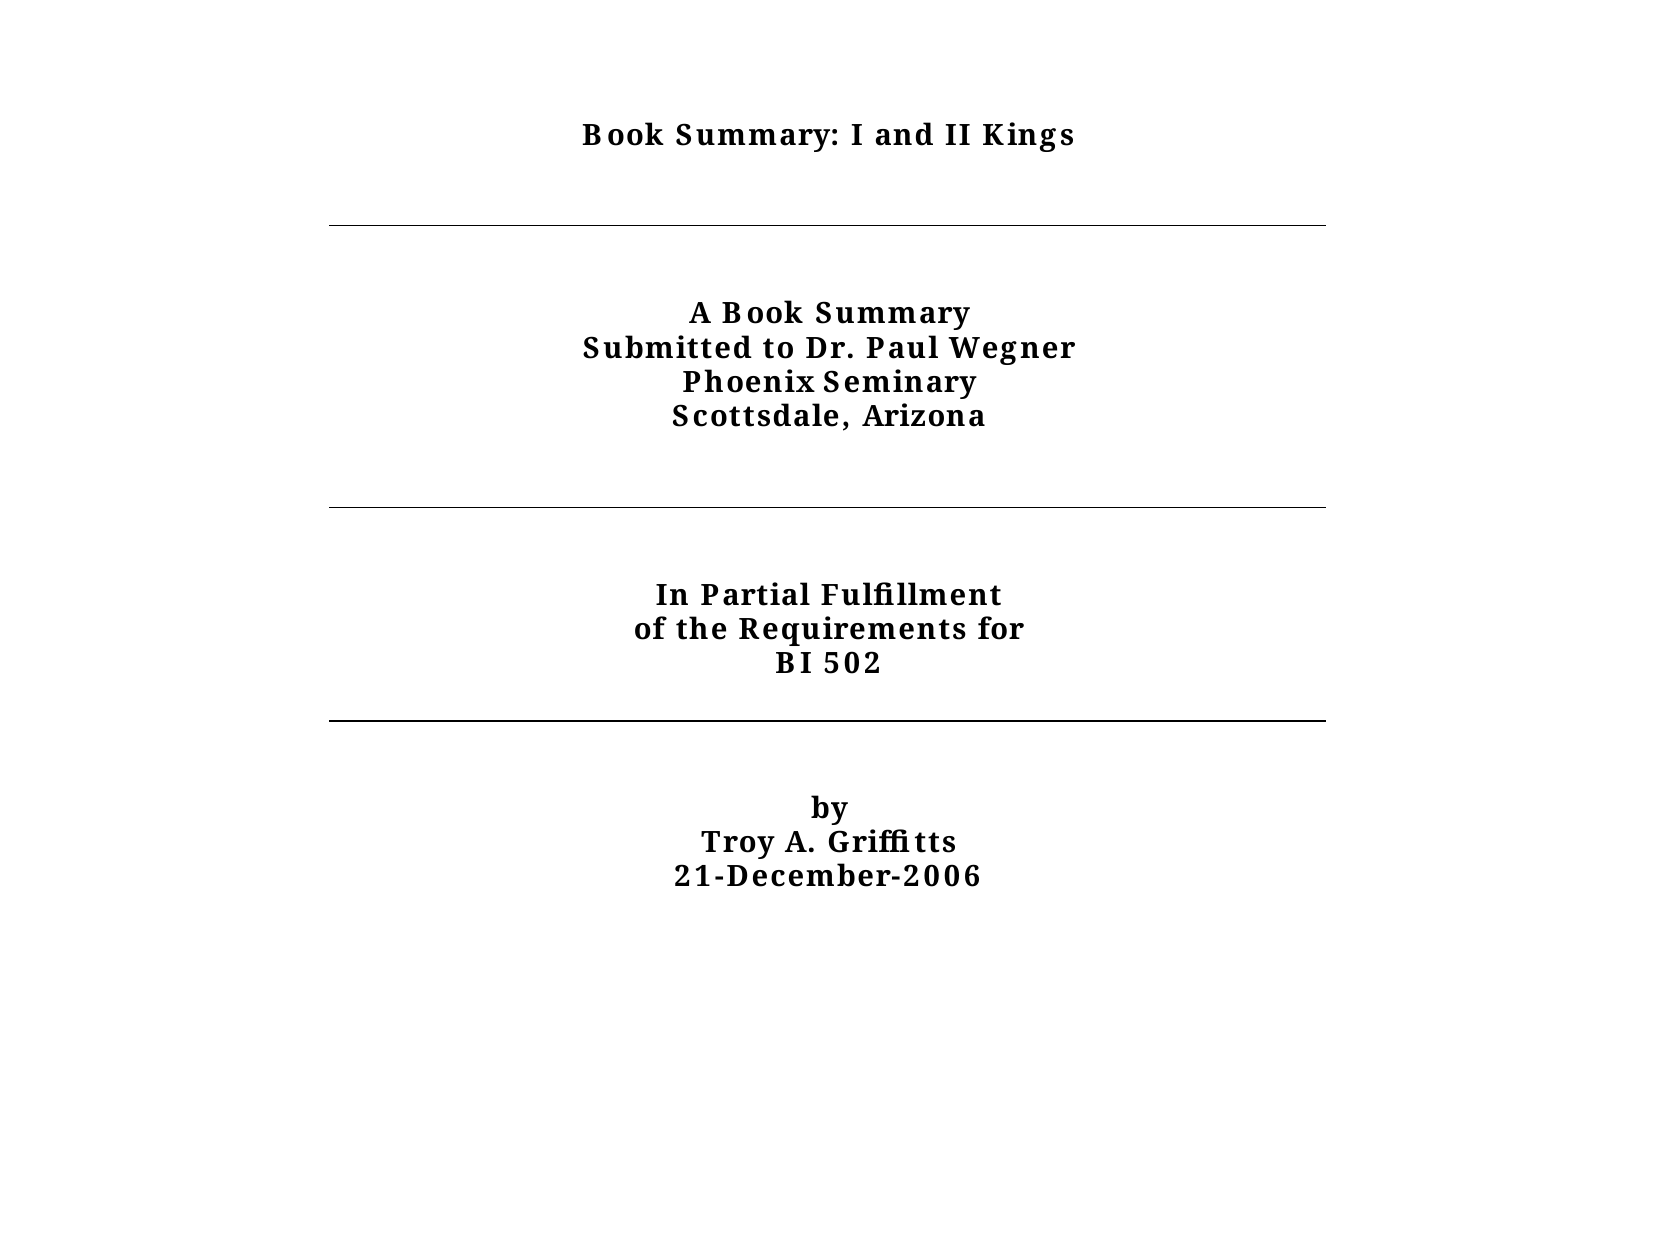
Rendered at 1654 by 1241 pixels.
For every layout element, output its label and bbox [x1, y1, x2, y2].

chart [329, 83, 1328, 1186]
